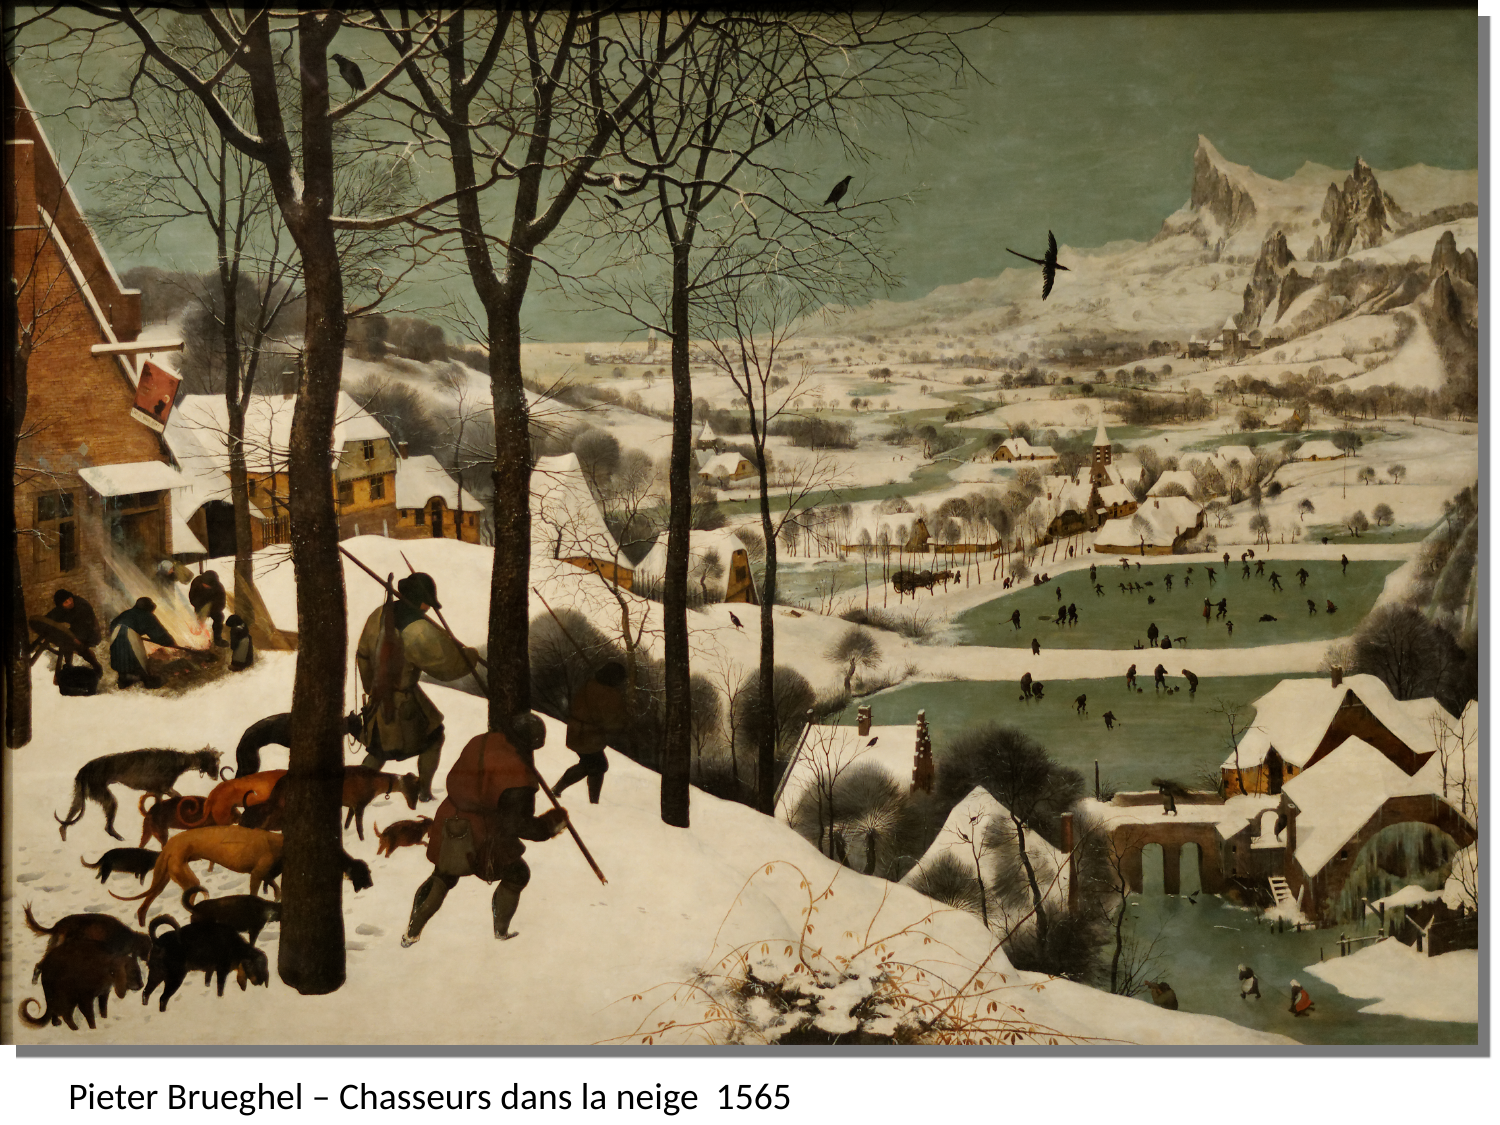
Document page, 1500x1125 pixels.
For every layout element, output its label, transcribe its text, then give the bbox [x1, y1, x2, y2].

text_box Pieter Brueghel – Chasseurs dans la neige 1565 [53, 1064, 808, 1124]
picture [0, 0, 1478, 1045]
